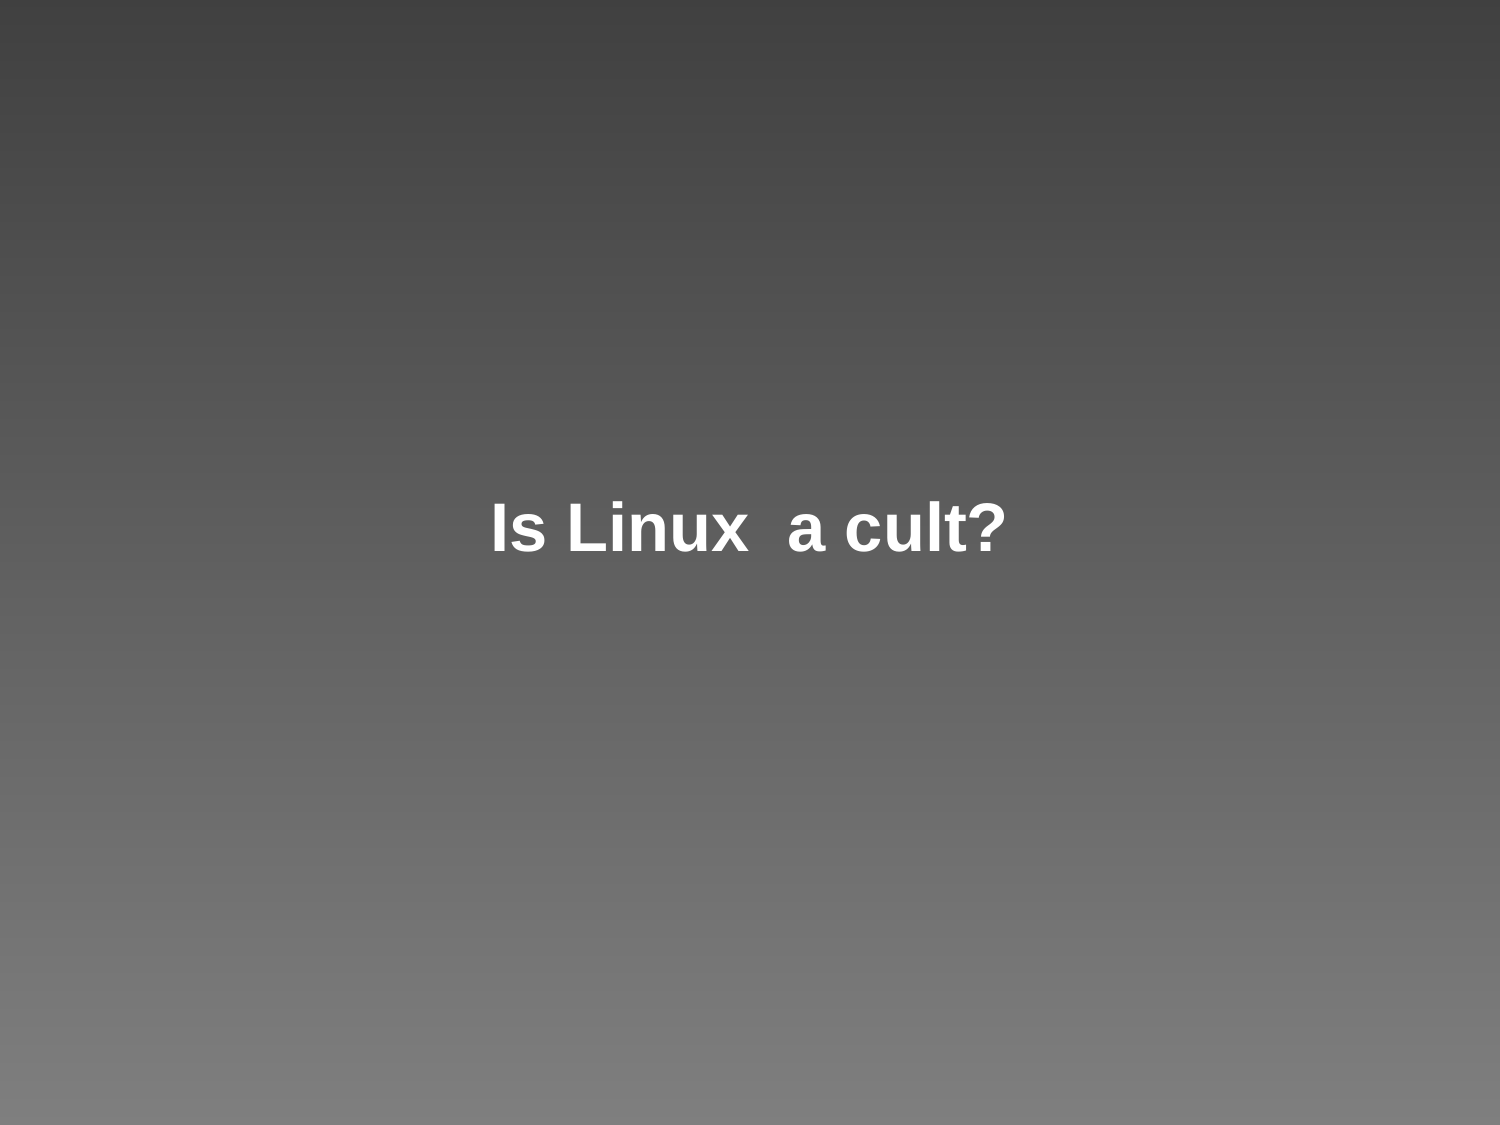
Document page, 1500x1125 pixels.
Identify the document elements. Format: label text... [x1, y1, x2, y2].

text_box Is Linux a cult? [130, 474, 1370, 573]
